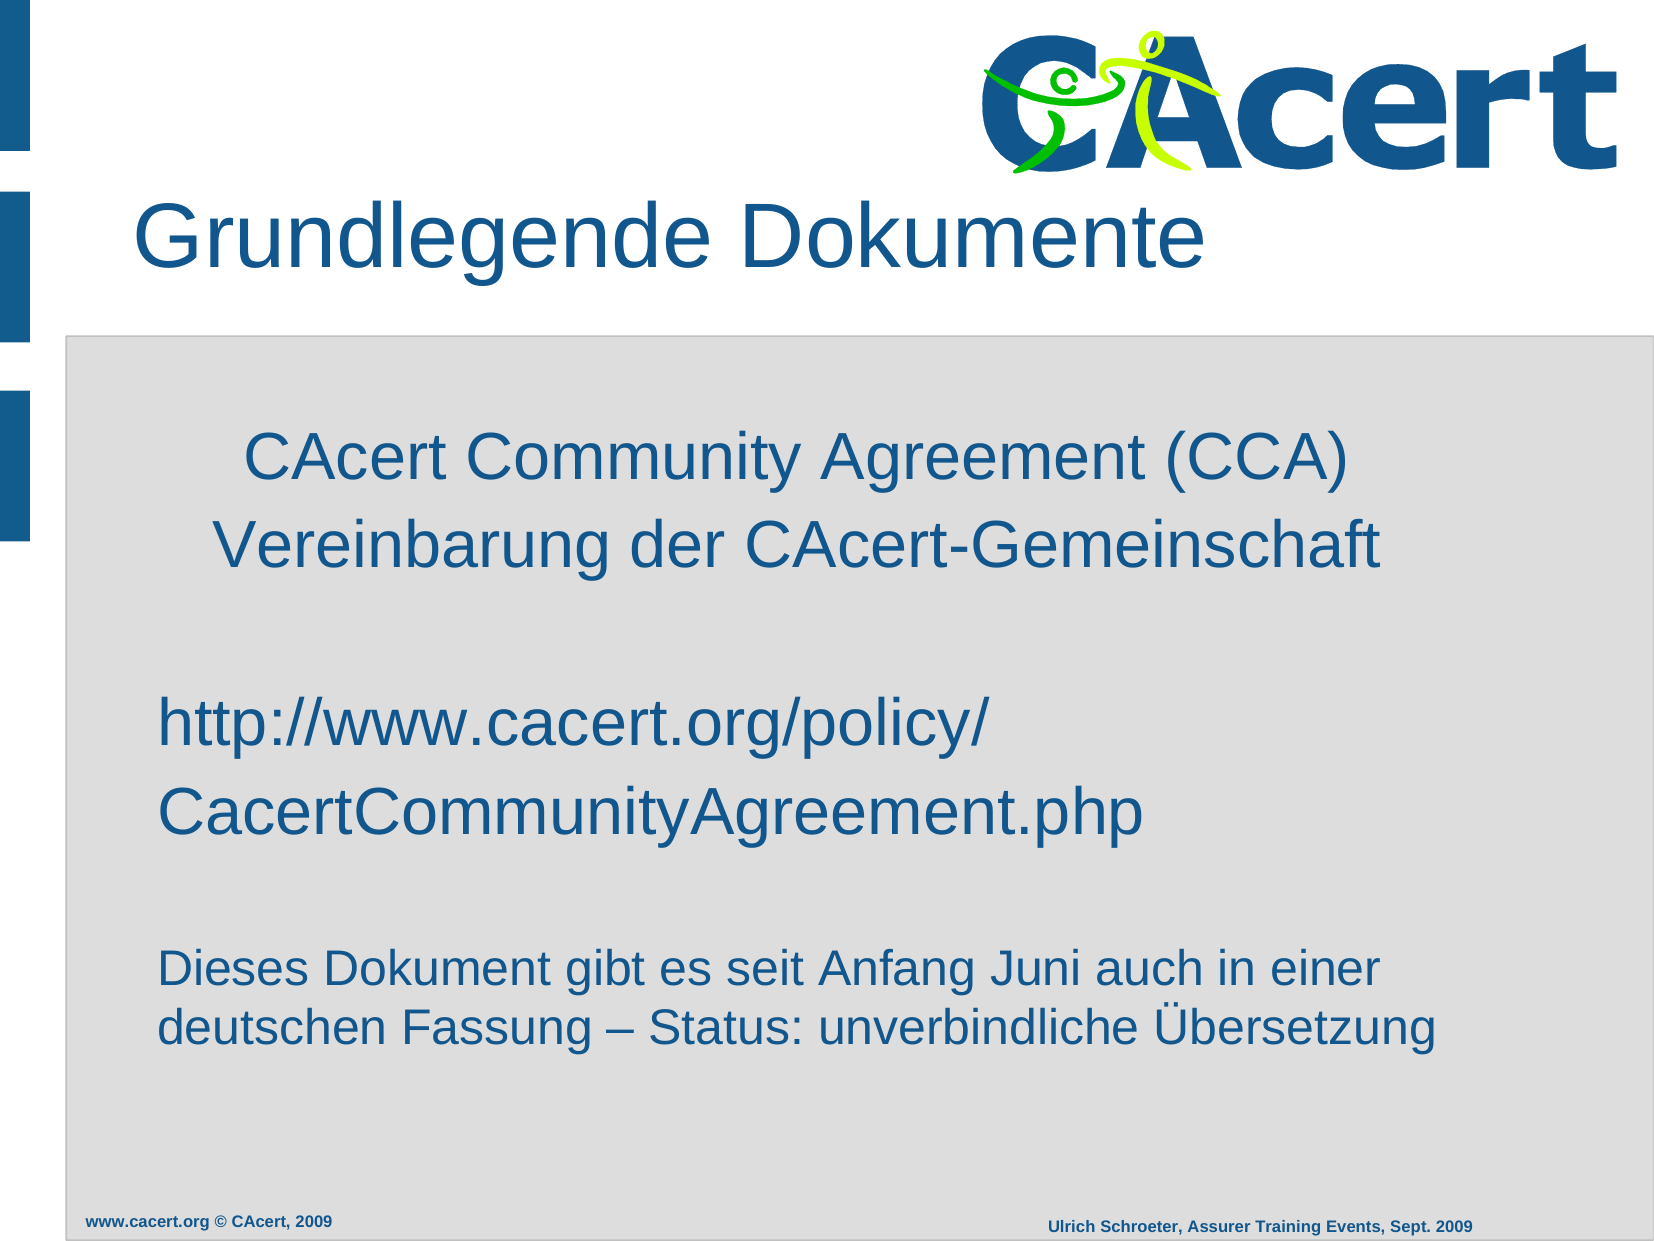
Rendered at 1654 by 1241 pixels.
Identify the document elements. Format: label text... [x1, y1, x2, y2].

text_box Grundlegende Dokumente [118, 177, 1224, 295]
text_box CAcert Community Agreement (CCA) Vereinbarung der CAcert-Gemeinschaft http://www.cacert.org/policy/ CacertCommunityAgreement.php Dieses Dokument gibt es seit Anfang Juni auch in einer deutschen Fassung – Status: unverbindliche Übersetzung [142, 397, 1565, 1063]
